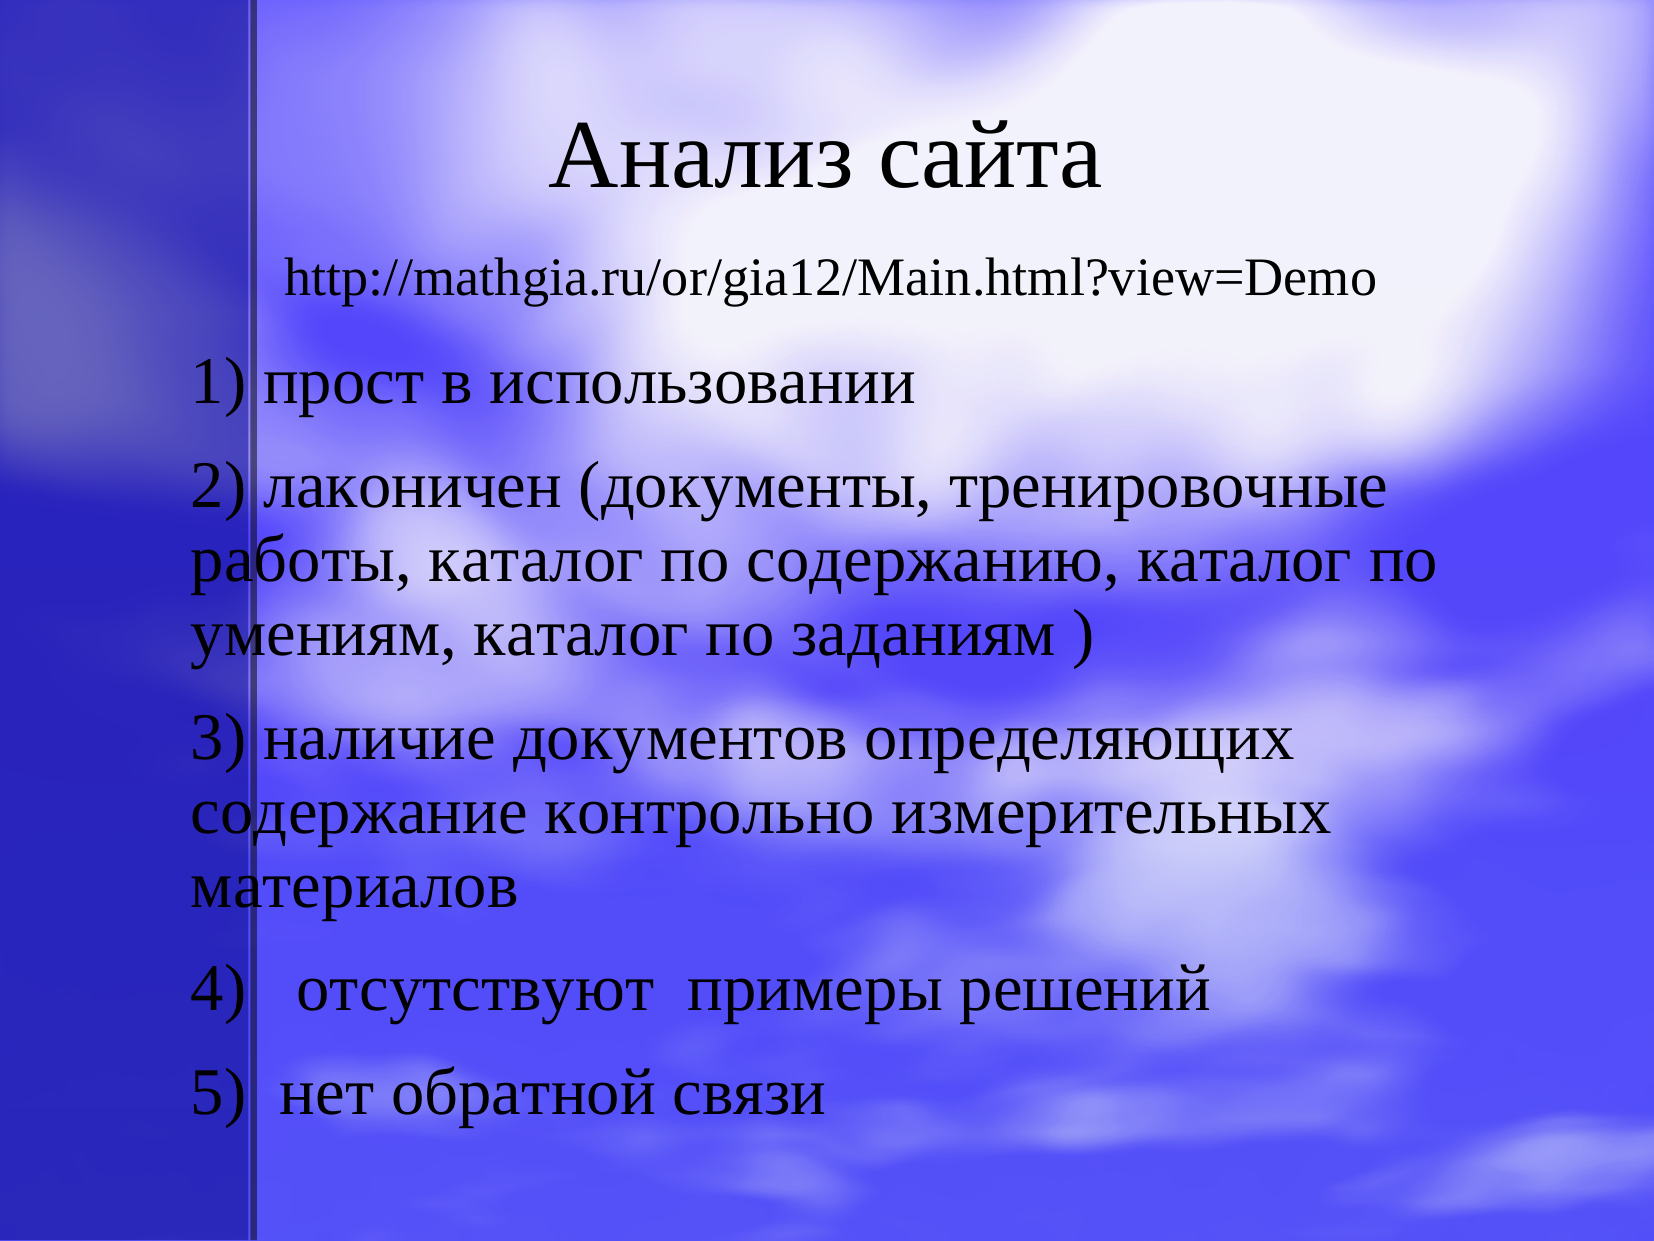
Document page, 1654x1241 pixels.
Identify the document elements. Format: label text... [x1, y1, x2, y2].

title Анализ сайта http://mathgia.ru/or/gia12/Main.html?view=Demo [119, 100, 1533, 317]
list 1) прост в использовании 2) лаконичен (документы, тренировочные работы, каталог по содержанию, каталог по умениям, каталог по заданиям ) 3) наличие документов определяющих содержание контрольно измерительных материалов 4) отсутствуют примеры решений 5) нет обратной связи [119, 344, 1533, 1129]
